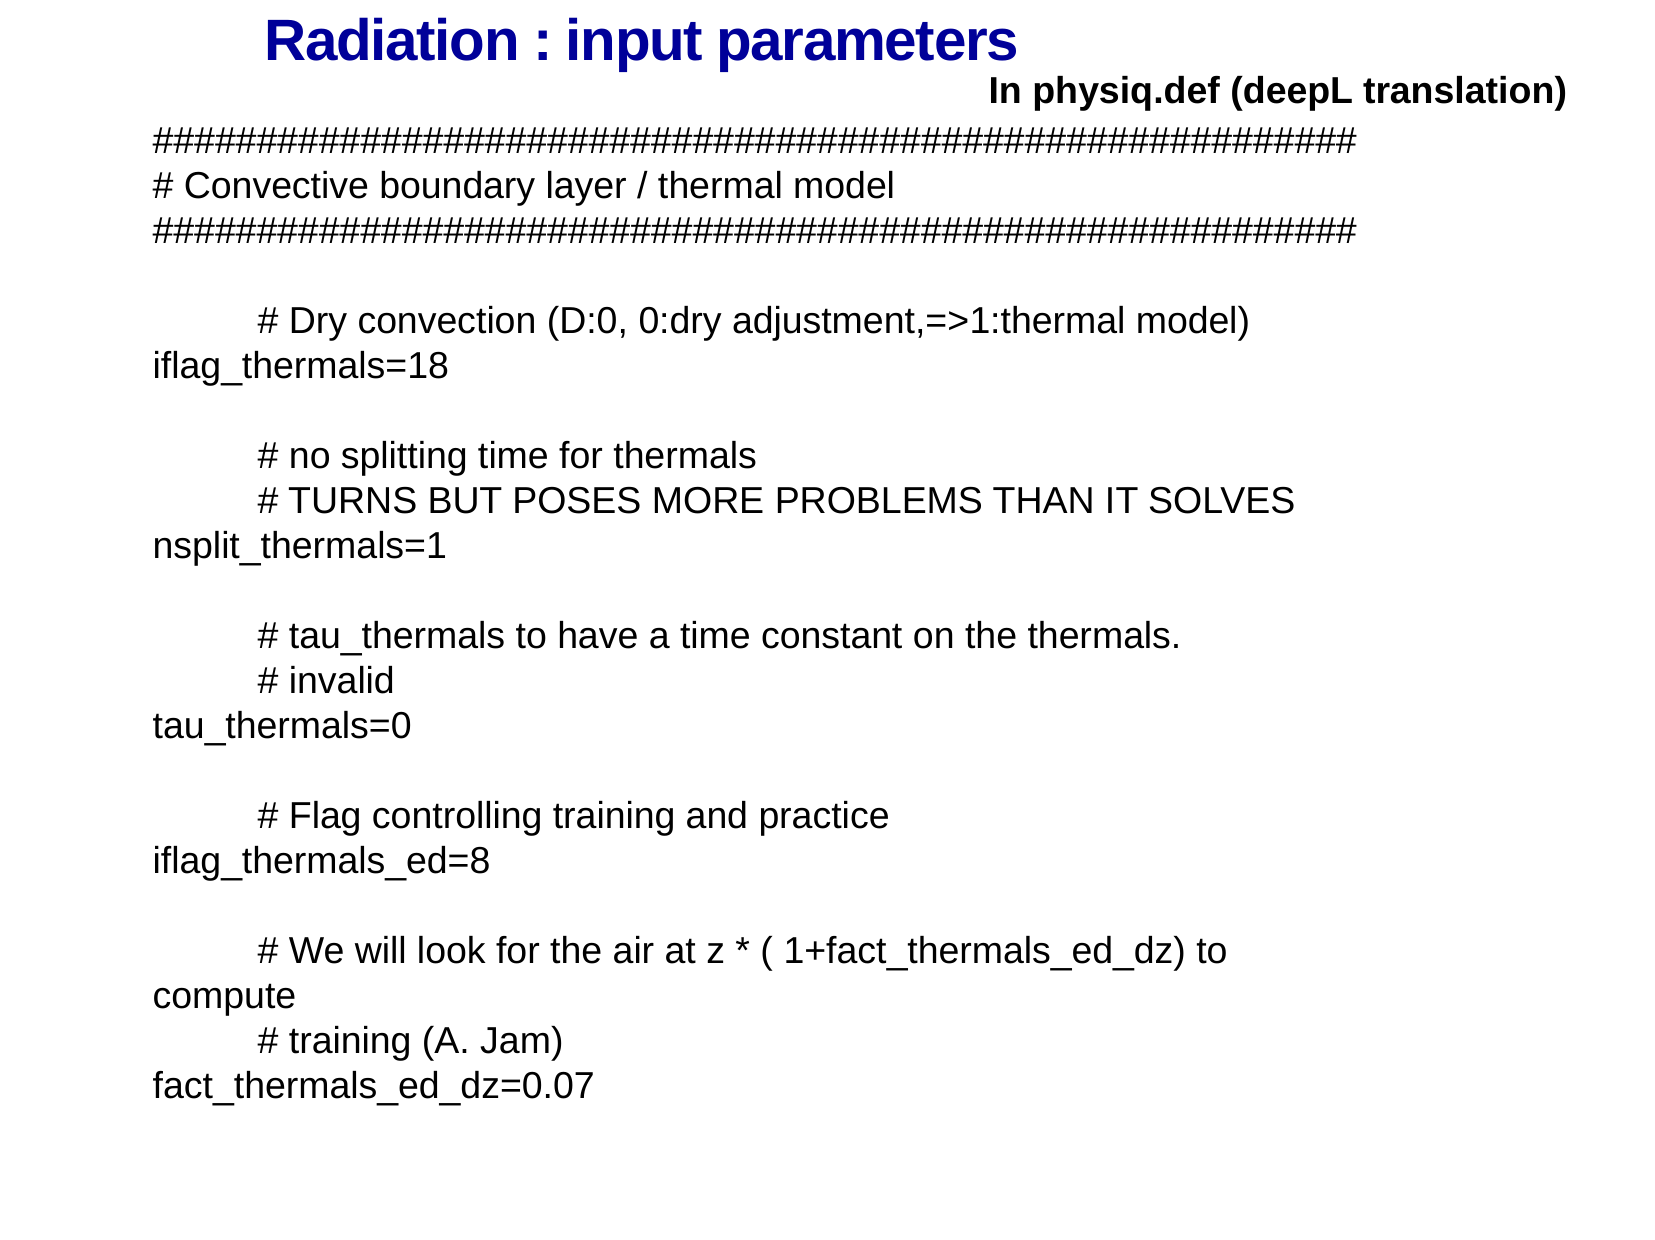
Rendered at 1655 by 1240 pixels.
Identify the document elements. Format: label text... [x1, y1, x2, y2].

text_box ########################################################## # Convective boundary layer / thermal model ########################################################## # Dry convection (D:0, 0:dry adjustment,=>1:thermal model) iflag_thermals=18 # no splitting time for thermals # TURNS BUT POSES MORE PROBLEMS THAN IT SOLVES nsplit_thermals=1 # tau_thermals to have a time constant on the thermals. # invalid tau_thermals=0 # Flag controlling training and practice iflag_thermals_ed=8 # We will look for the air at z * ( 1+fact_thermals_ed_dz) to compute # training (A. Jam) fact_thermals_ed_dz=0.07 [137, 108, 1397, 1090]
text_box In physiq.def (deepL translation) [973, 59, 1655, 116]
text_box Radiation : input parameters [264, 2, 1147, 76]
